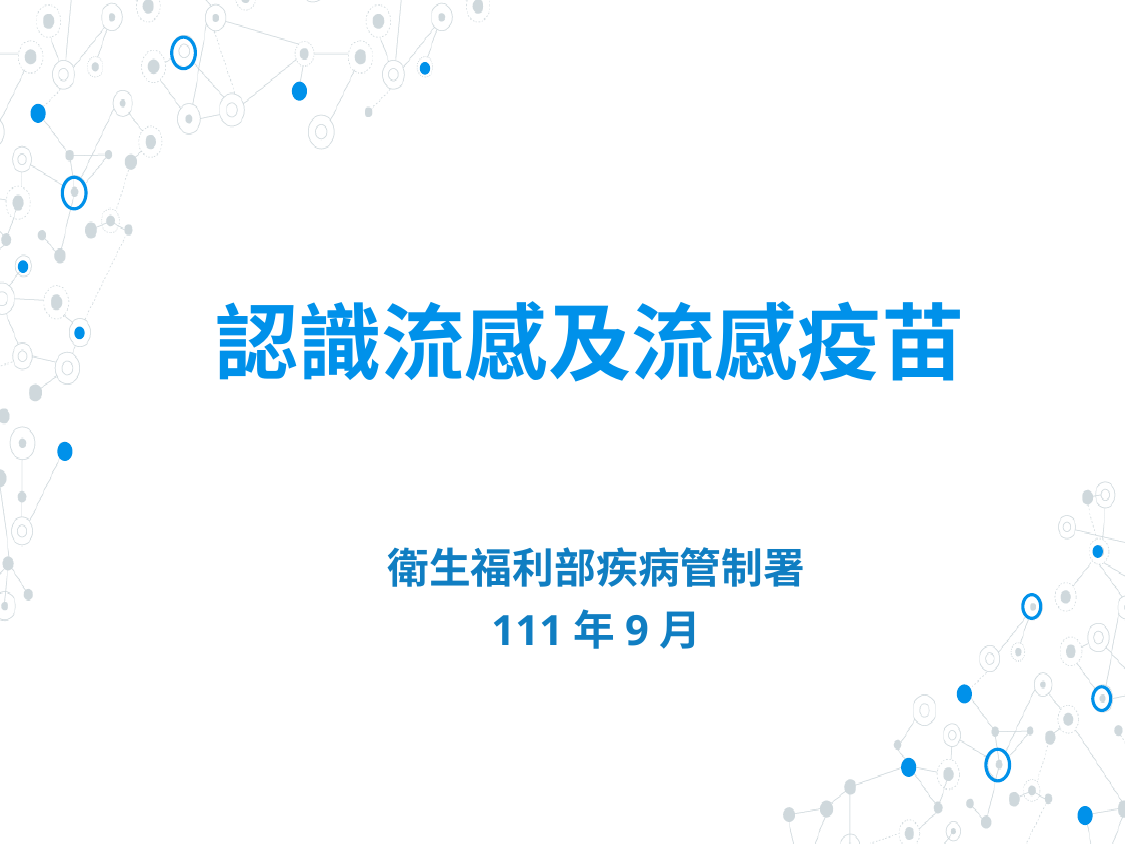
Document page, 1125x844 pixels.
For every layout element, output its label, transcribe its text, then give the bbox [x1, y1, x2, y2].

title 認識流感及流感疫苗 [204, 268, 989, 412]
text_box 衛生福利部疾病管制署 111年9月 [221, 534, 971, 671]
